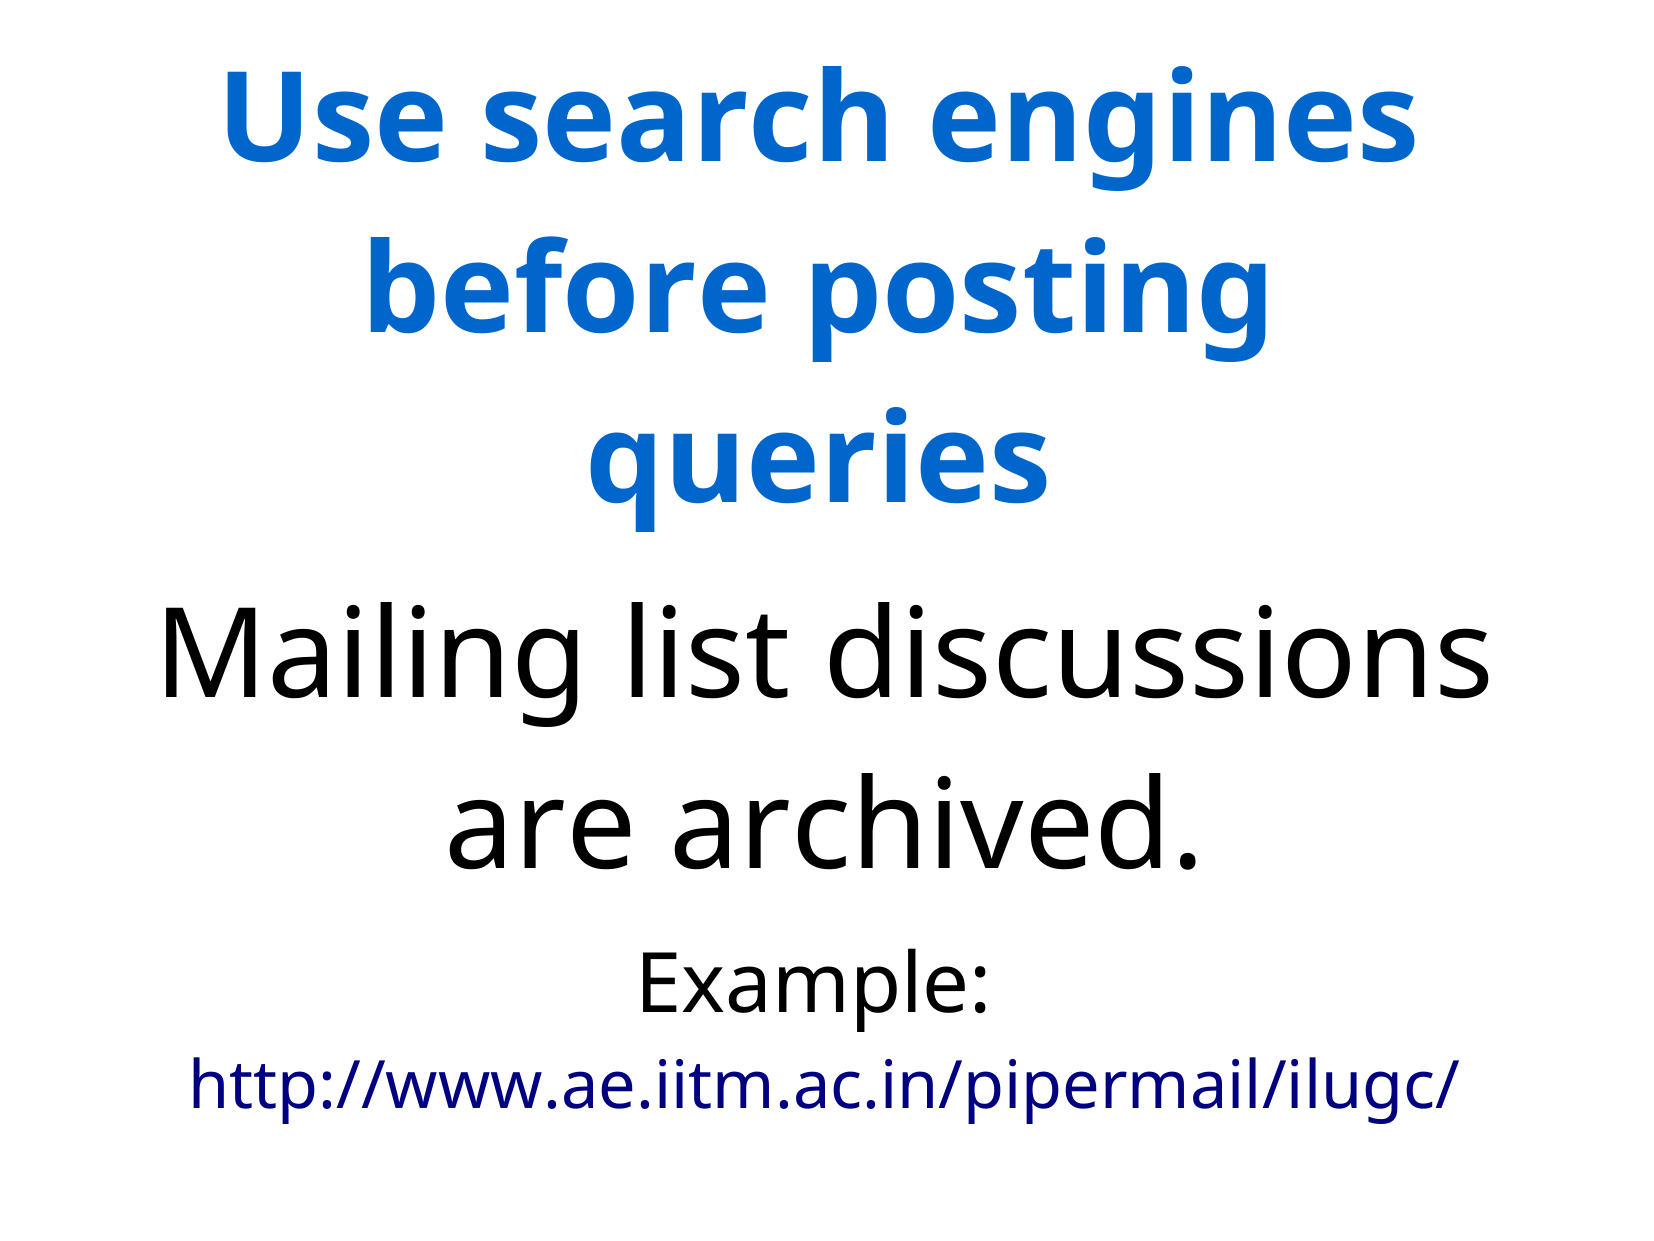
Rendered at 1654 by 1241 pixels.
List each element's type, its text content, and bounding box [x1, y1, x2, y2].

text_box Example: http://www.ae.iitm.ac.in/pipermail/ilugc/ [75, 916, 1576, 1106]
text_box Mailing list discussions are archived. [75, 556, 1576, 864]
text_box Use search engines before posting queries [106, 20, 1532, 327]
